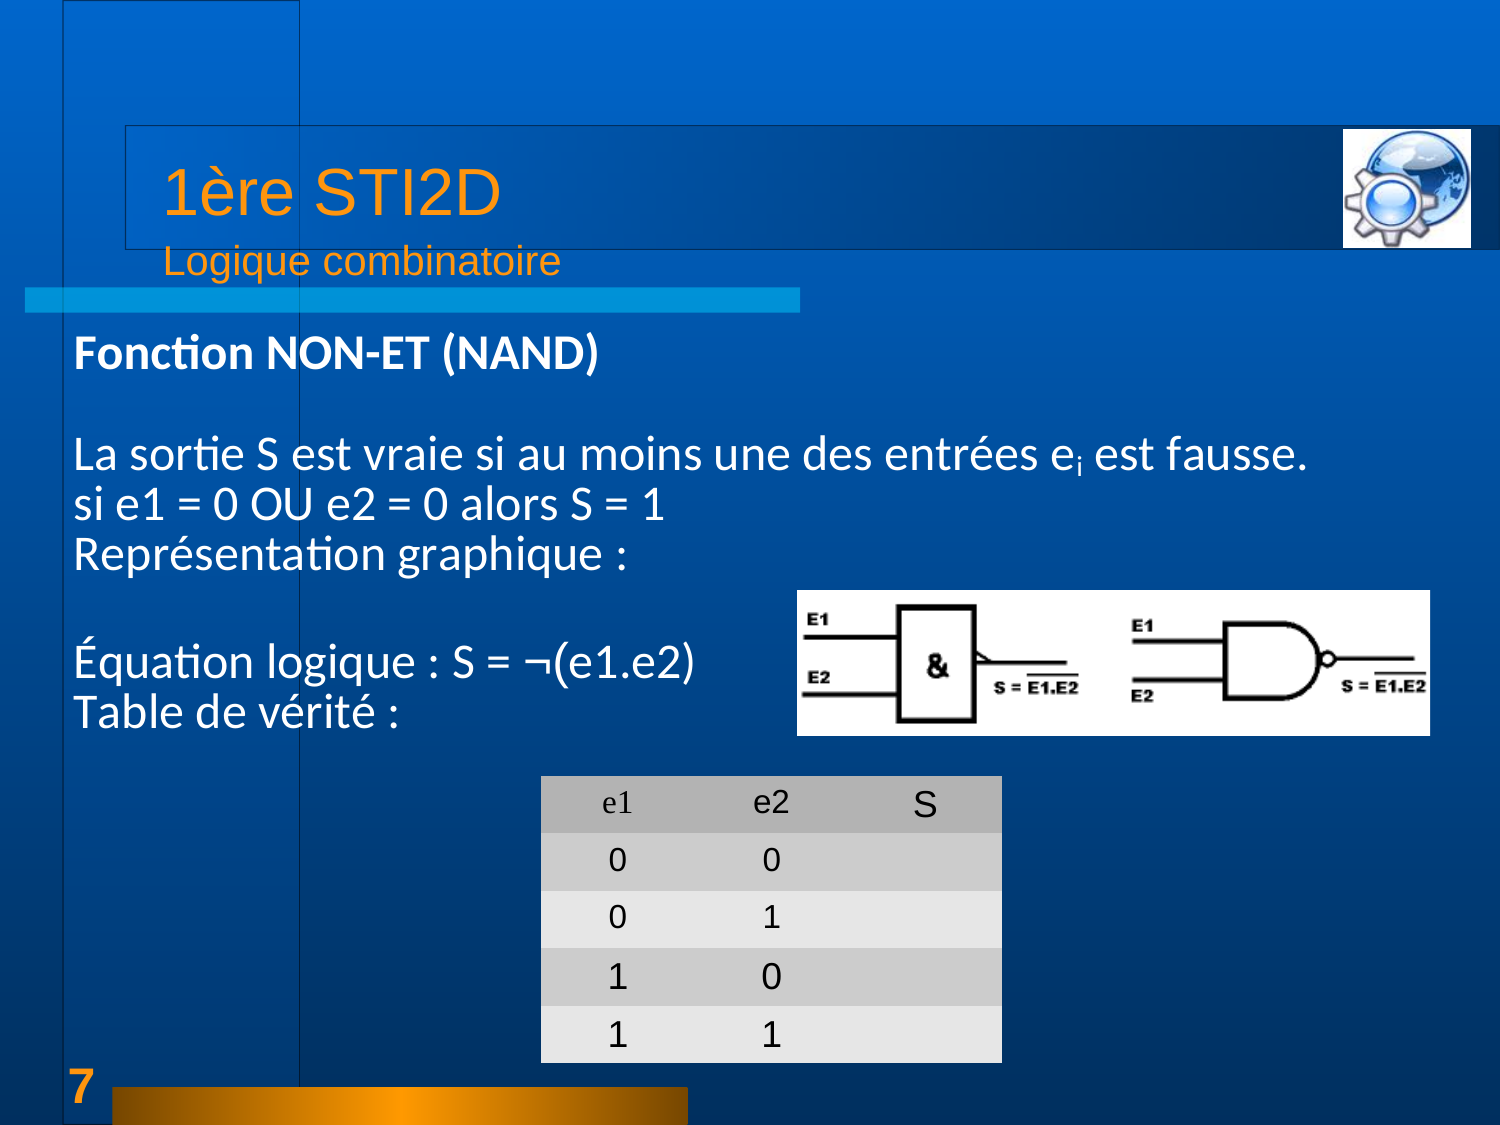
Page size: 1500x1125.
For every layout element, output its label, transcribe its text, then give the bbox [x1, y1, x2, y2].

table_cell 1 [695, 891, 849, 948]
table_cell 0 [695, 833, 849, 891]
table_header e2 [695, 776, 849, 833]
table_header e1 [541, 776, 695, 833]
table_cell 0 [541, 891, 695, 948]
table_cell [849, 948, 1002, 1006]
table_cell 1 [541, 1006, 695, 1063]
picture [797, 590, 1431, 736]
table_cell 1 [541, 948, 695, 1006]
table_cell 0 [541, 833, 695, 891]
table_cell 0 [695, 948, 849, 1006]
table_cell [849, 891, 1002, 948]
table_cell [849, 1006, 1002, 1063]
text_box Fonction NON-ET (NAND) La sortie S est vraie si au moins une des entrées ei est fausse. si e1 = 0 OU e2 = 0 alors S = 1 Représentation graphique : Équation logique : S = ¬(e1.e2) Table de vérité : [59, 325, 1388, 890]
table_cell 1 [695, 1006, 849, 1063]
picture [1343, 129, 1471, 248]
table_header S [849, 776, 1002, 833]
table_cell [849, 833, 1002, 891]
